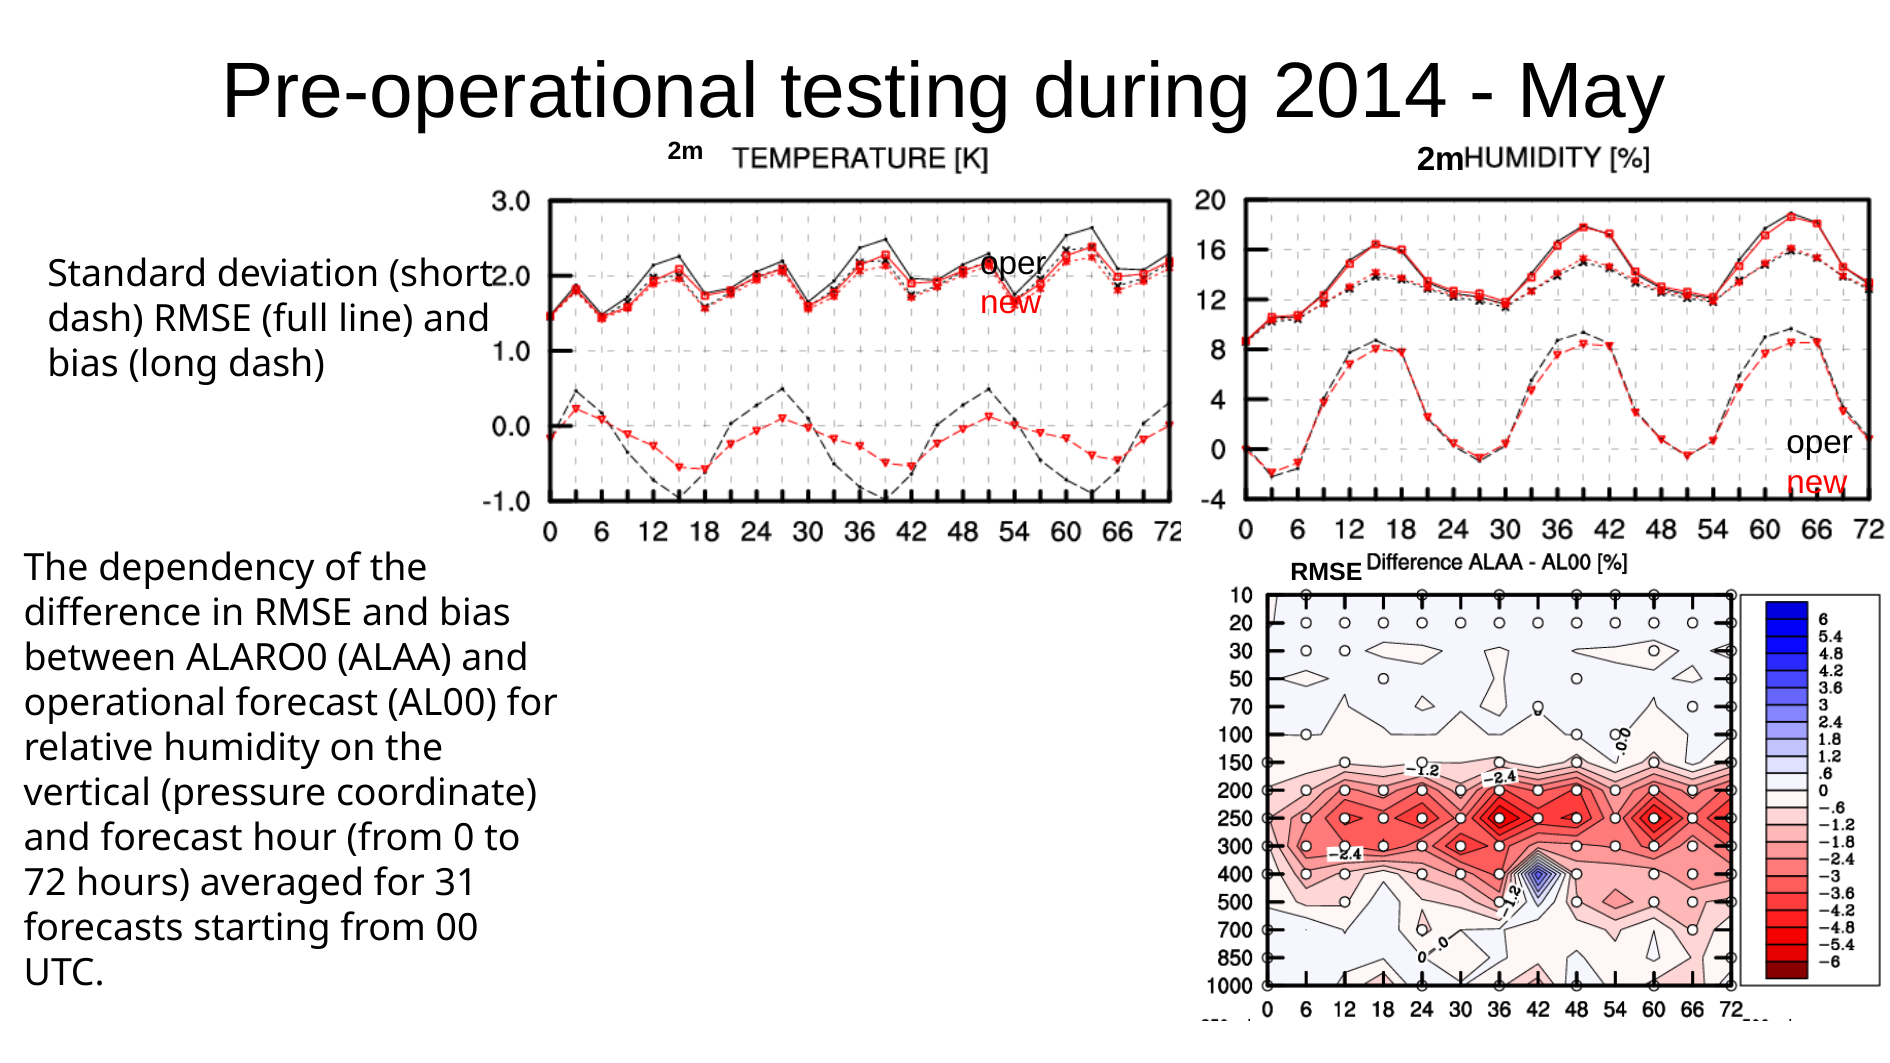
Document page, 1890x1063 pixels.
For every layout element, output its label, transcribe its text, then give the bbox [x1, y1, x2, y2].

text_box 2m [617, 127, 701, 170]
text_box oper new [1736, 413, 1858, 503]
text_box RMSE [1240, 548, 1369, 591]
text_box 2m [1366, 129, 1450, 173]
list Standard deviation (short dash) RMSE (full line) and bias (long dash) [47, 248, 497, 485]
title Pre-operational testing during 2014 - May [94, 42, 1796, 139]
picture [483, 136, 1890, 1021]
list The dependency of the difference in RMSE and bias between ALARO0 (ALAA) and operational forecast (AL00) for relative humidity on the vertical (pressure coordinate) and forecast hour (from 0 to 72 hours) averaged for 31 forecasts starting from 00 UTC. [23, 543, 567, 1063]
text_box oper new [929, 233, 1051, 324]
